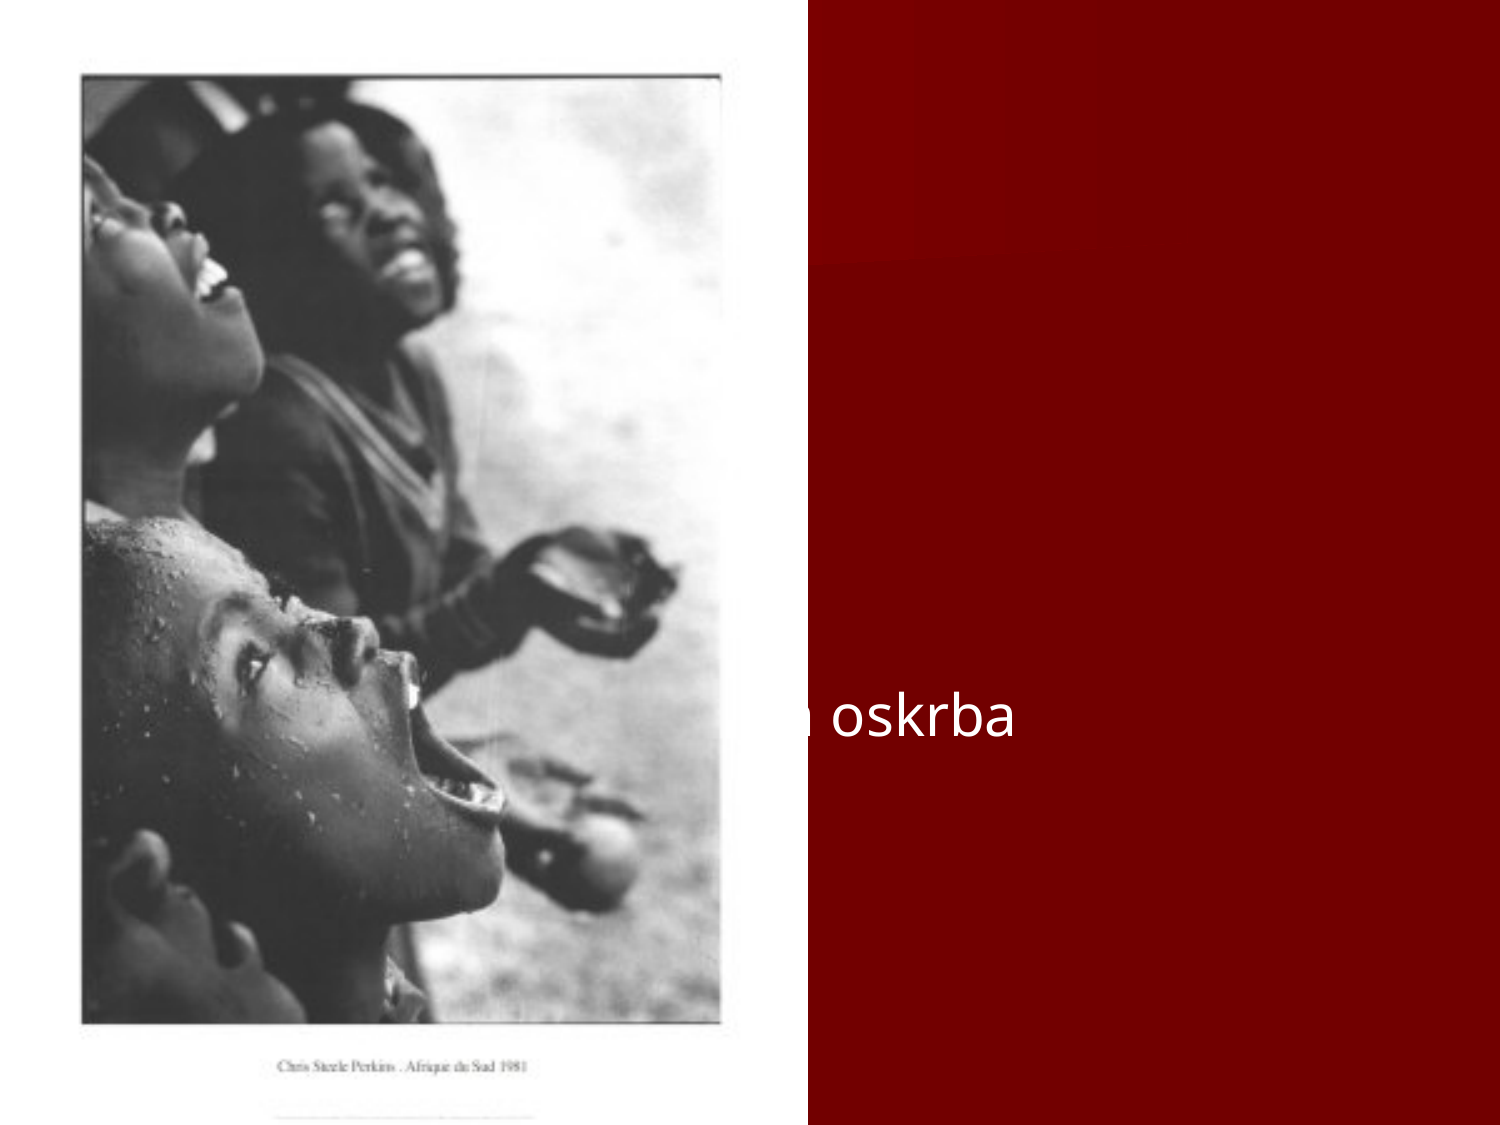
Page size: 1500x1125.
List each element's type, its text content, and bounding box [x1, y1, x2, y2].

picture [0, 0, 808, 1125]
list DEJAVNIKI: premalo pitne vode Suša Podhranjenost Neizobraženost Nezadostna zdravstvena oskrba … [808, 262, 1425, 1000]
